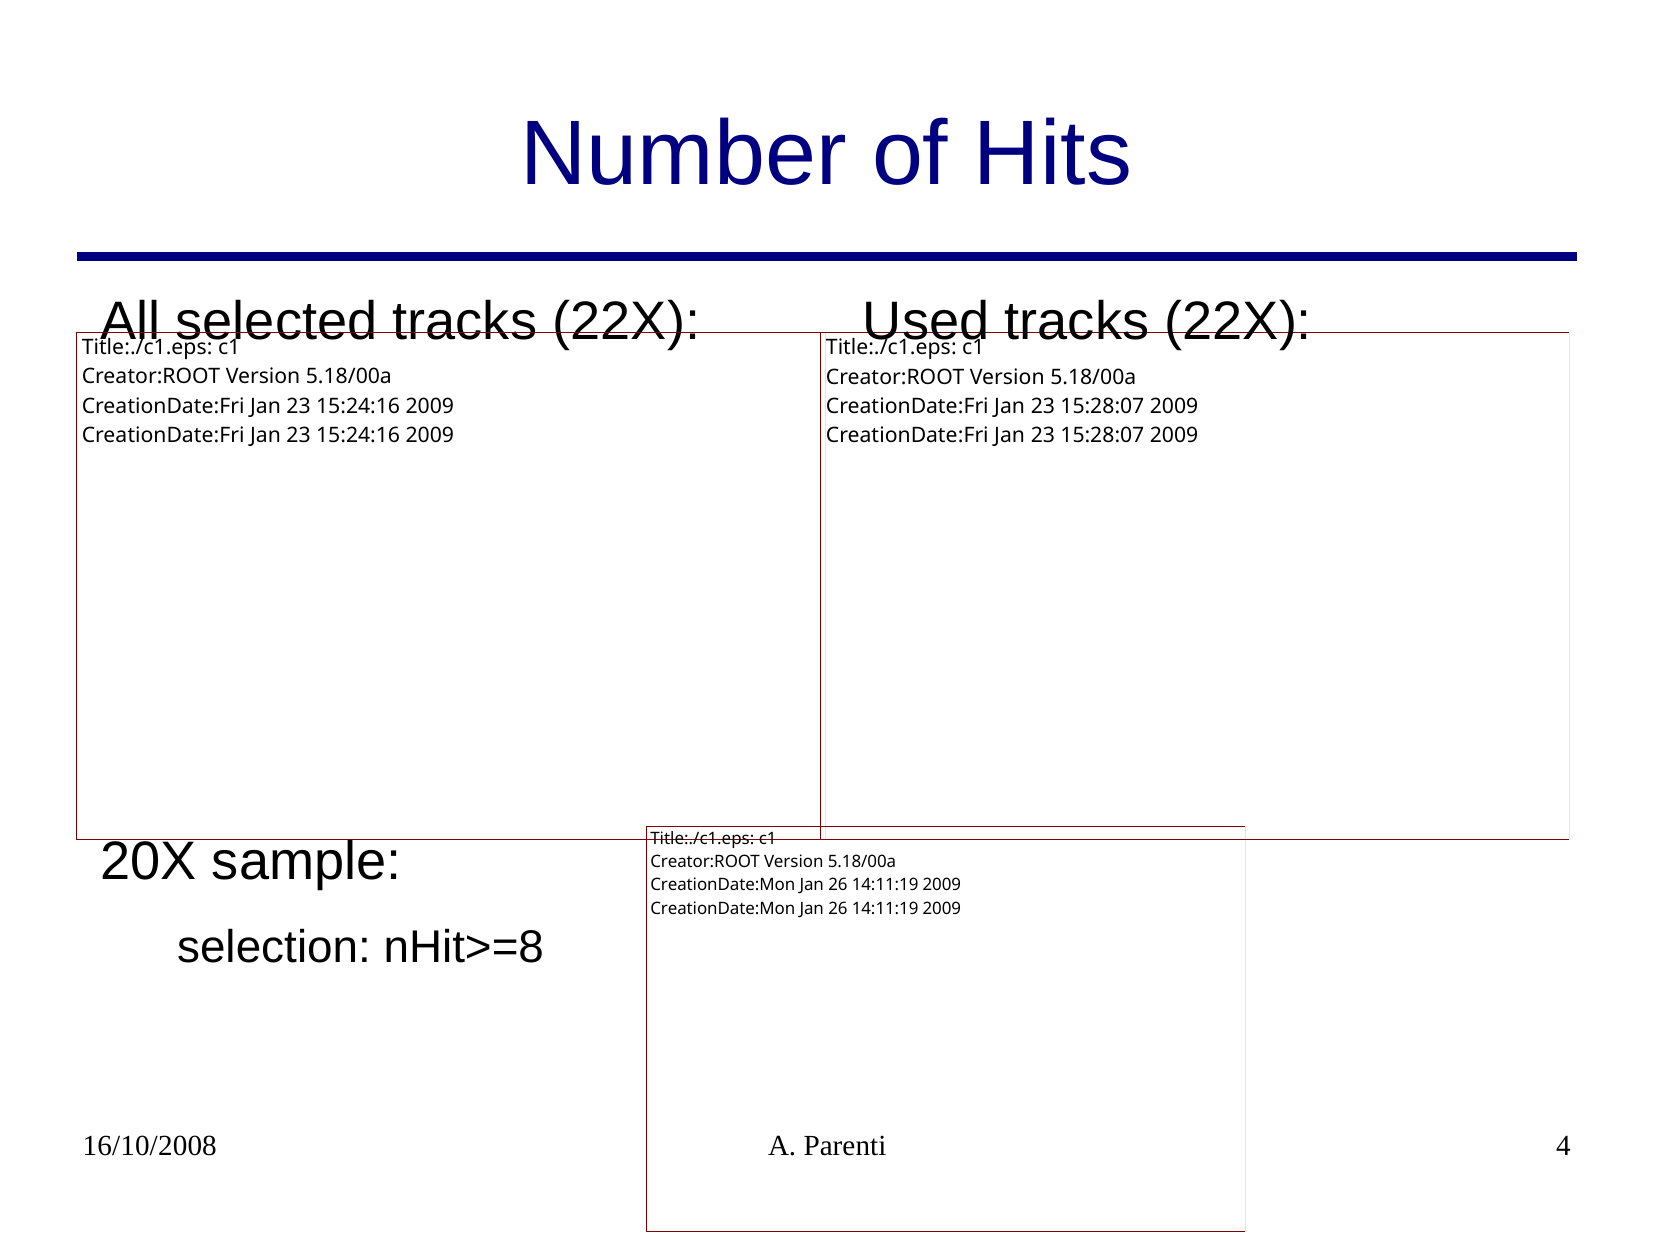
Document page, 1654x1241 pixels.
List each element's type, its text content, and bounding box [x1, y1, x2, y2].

picture [75, 330, 1246, 1232]
list Used tracks (22X): [845, 290, 1572, 1094]
title Number of Hits [82, 49, 1571, 257]
list All selected tracks (22X): 20X sample: selection: nHit>=8 [82, 840, 645, 1109]
list All selected tracks (22X): 20X sample: selection: nHit>=8 [82, 290, 809, 330]
